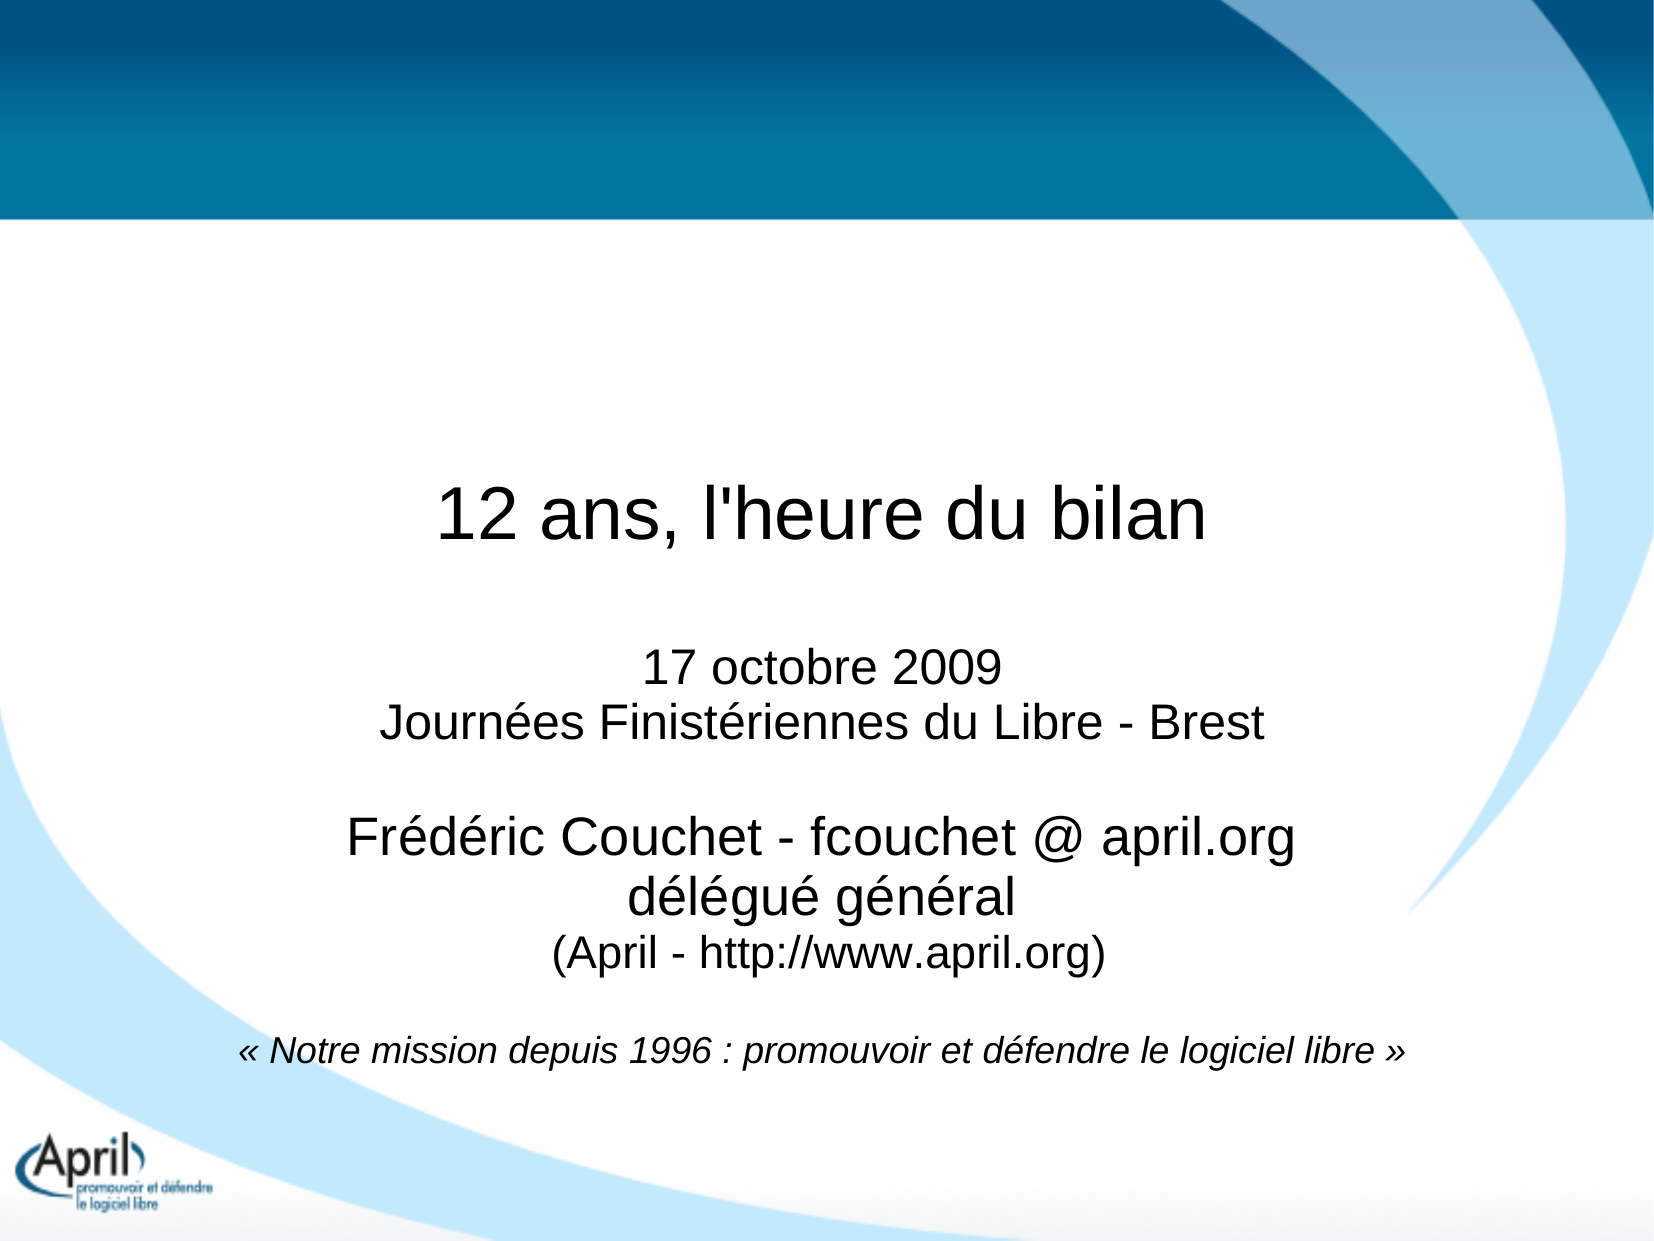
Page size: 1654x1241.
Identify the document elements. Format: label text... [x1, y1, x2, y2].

picture [0, 0, 1654, 1241]
subtitle 12 ans, l'heure du bilan 17 octobre 2009 Journées Finistériennes du Libre - Brest Frédéric Couchet - fcouchet @ april.org délégué général (April - http://www.april.org) « Notre mission depuis 1996 : promouvoir et défendre le logiciel libre » [78, 234, 1532, 1160]
